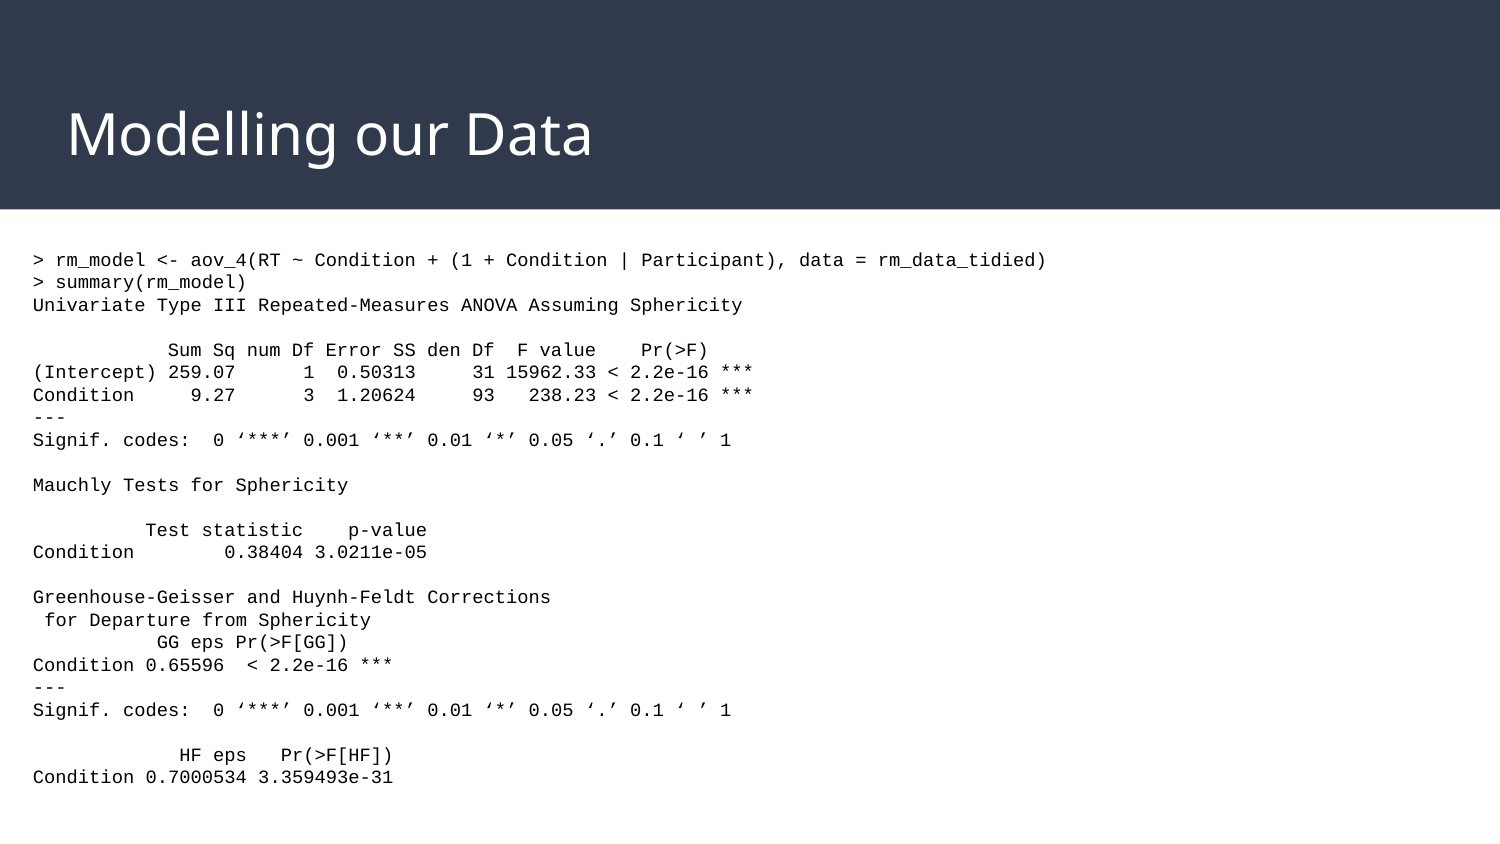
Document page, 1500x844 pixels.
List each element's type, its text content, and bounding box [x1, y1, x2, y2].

title Modelling our Data [51, 82, 1449, 185]
text_box > rm_model <- aov_4(RT ~ Condition + (1 + Condition | Participant), data = rm_data_tidied) > summary(rm_model) Univariate Type III Repeated-Measures ANOVA Assuming Sphericity Sum Sq num Df Error SS den Df F value Pr(>F) (Intercept) 259.07 1 0.50313 31 15962.33 < 2.2e-16 *** Condition 9.27 3 1.20624 93 238.23 < 2.2e-16 *** --- Signif. codes: 0 ‘***’ 0.001 ‘**’ 0.01 ‘*’ 0.05 ‘.’ 0.1 ‘ ’ 1 Mauchly Tests for Sphericity Test statistic p-value Condition 0.38404 3.0211e-05 Greenhouse-Geisser and Huynh-Feldt Corrections for Departure from Sphericity GG eps Pr(>F[GG]) Condition 0.65596 < 2.2e-16 *** --- Signif. codes: 0 ‘***’ 0.001 ‘**’ 0.01 ‘*’ 0.05 ‘.’ 0.1 ‘ ’ 1 HF eps Pr(>F[HF]) Condition 0.7000534 3.359493e-31 [18, 232, 1478, 816]
